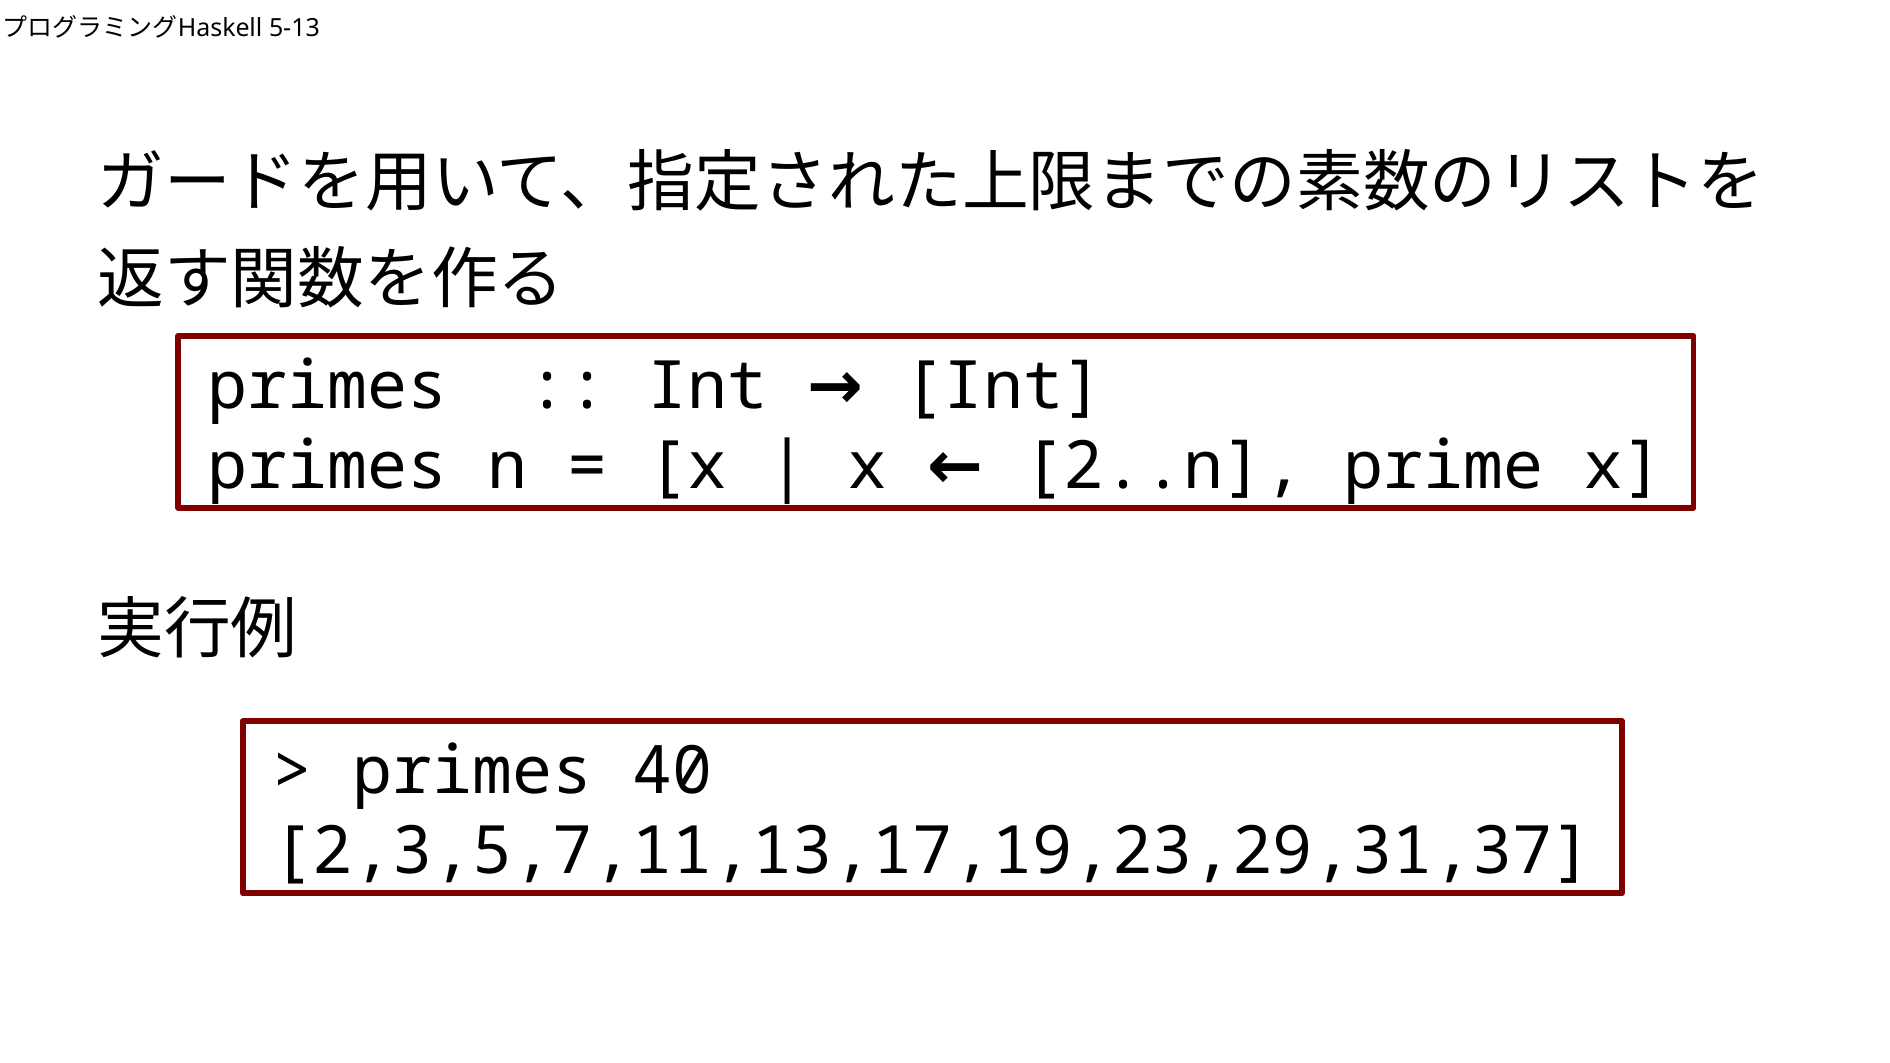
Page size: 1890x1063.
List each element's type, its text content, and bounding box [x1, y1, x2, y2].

text_box primes :: Int → [Int] primes n = [x | x ← [2..n], prime x] [178, 335, 1694, 508]
text_box > primes 40 [2,3,5,7,11,13,17,19,23,29,31,37] [242, 721, 1622, 894]
list 実行例 [94, 572, 1796, 646]
list ガードを用いて、指定された上限までの素数のリストを返す関数を作る [94, 125, 1769, 265]
